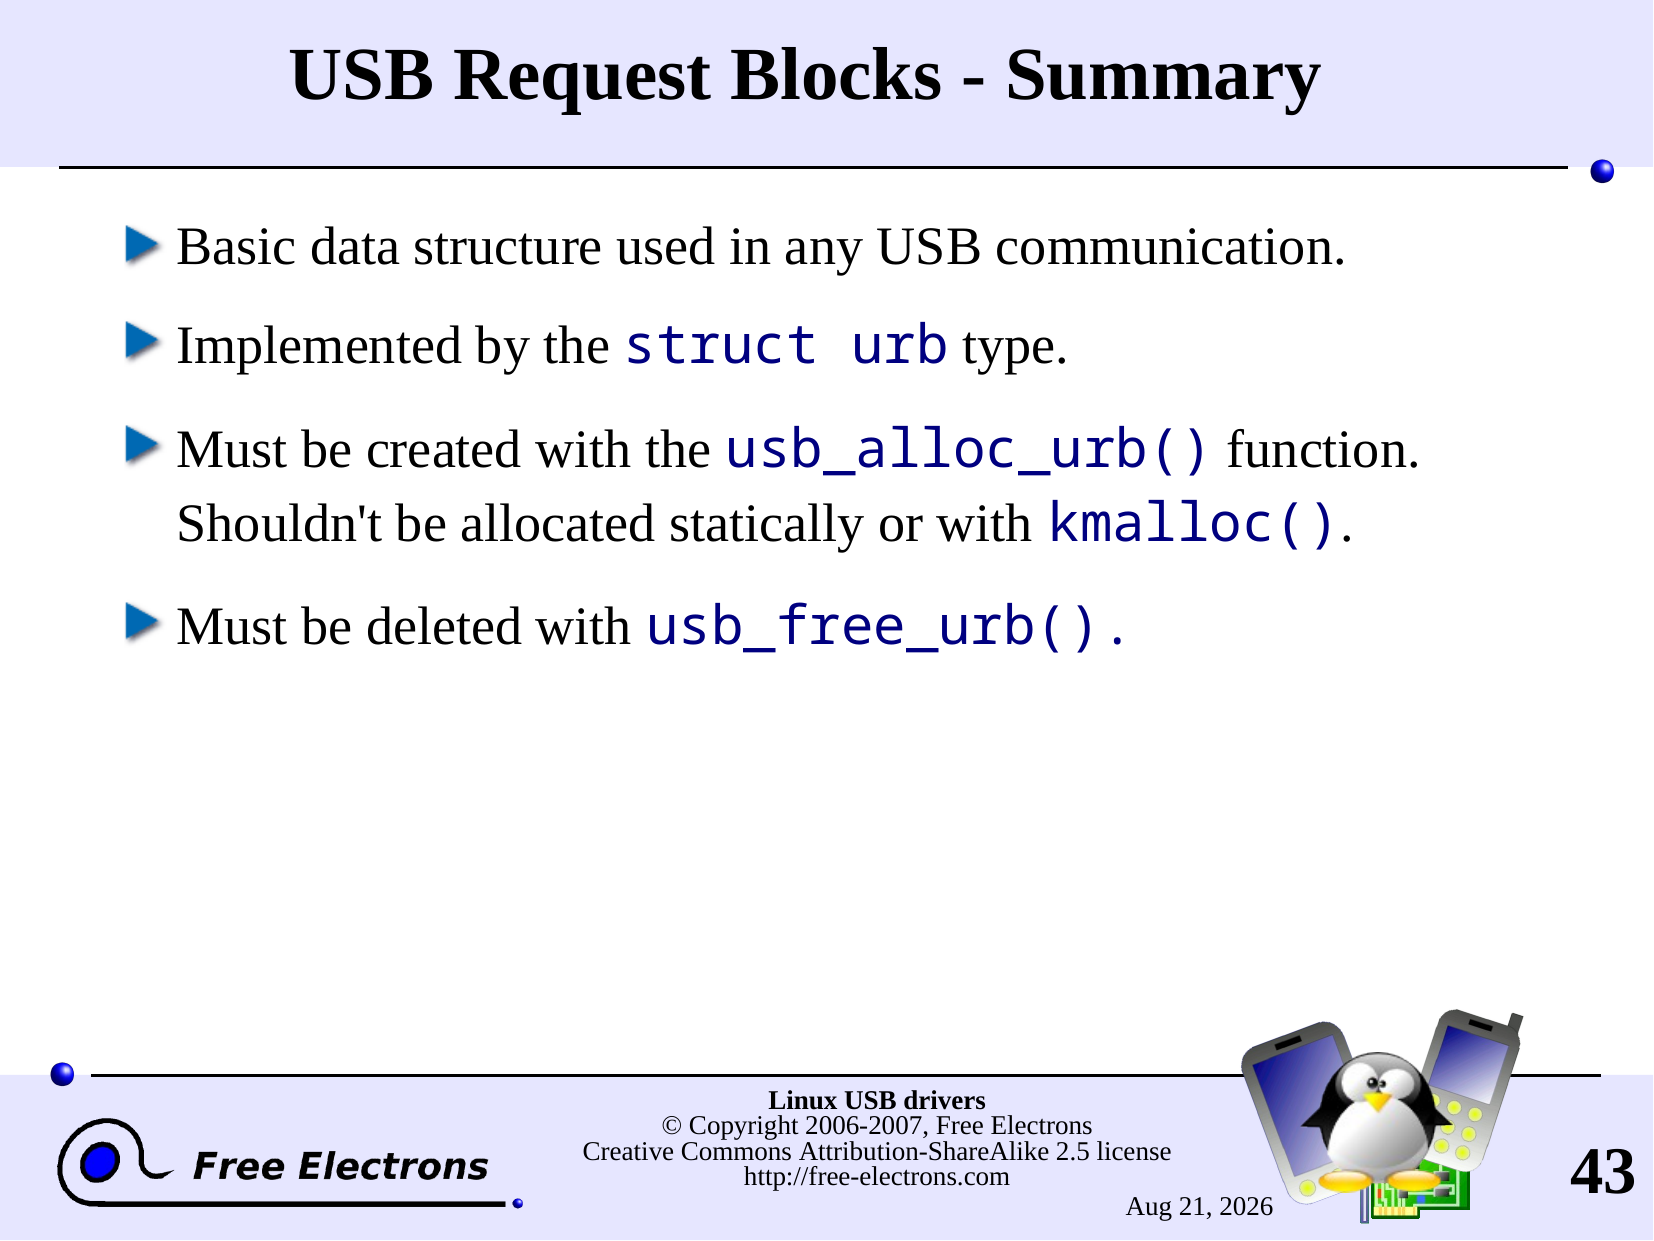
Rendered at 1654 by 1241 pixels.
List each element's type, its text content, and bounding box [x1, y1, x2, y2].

picture [50, 1107, 527, 1216]
picture [1231, 1007, 1538, 1241]
title USB Request Blocks - Summary [60, 25, 1551, 124]
list Basic data structure used in any USB communication. Implemented by the struct urb type. Must be created with the usb_alloc_urb() function. Shouldn't be allocated statically or with kmalloc(). Must be deleted with usb_free_urb(). [105, 216, 1518, 1066]
